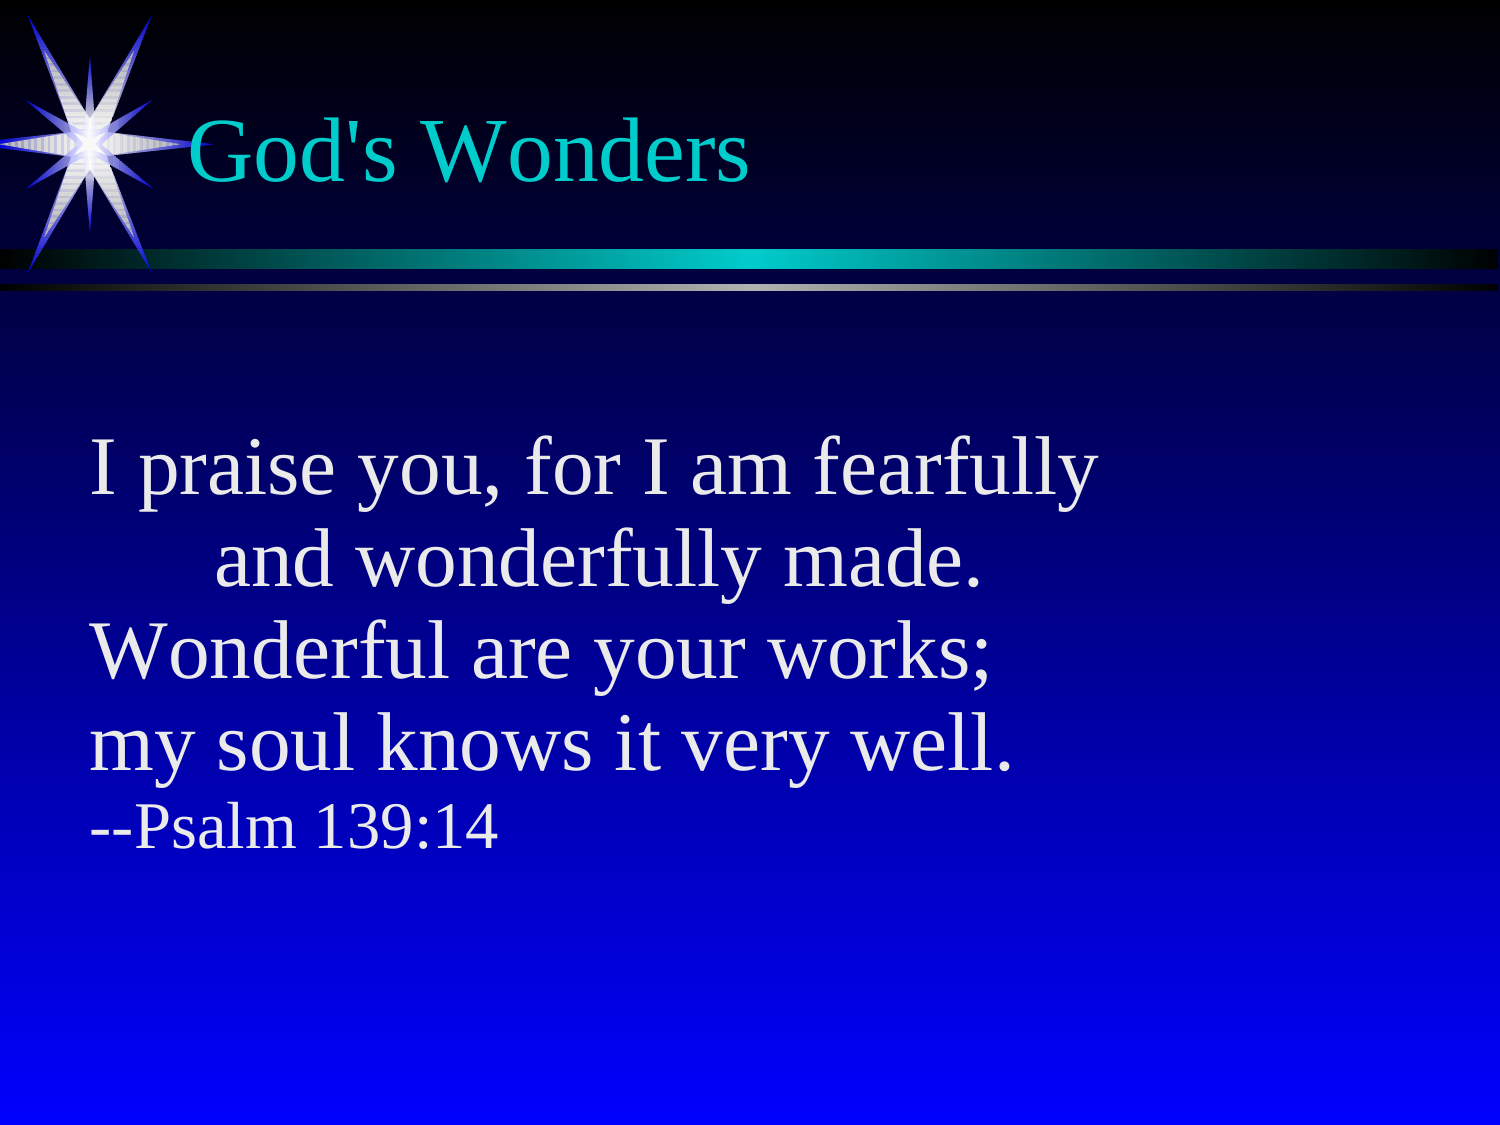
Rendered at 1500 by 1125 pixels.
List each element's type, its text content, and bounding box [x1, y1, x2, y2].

text_box I praise you, for I am fearfully and wonderfully made. Wonderful are your works; my soul knows it very well. --Psalm 139:14 [75, 412, 1313, 871]
title God's Wonders [187, 63, 1463, 237]
